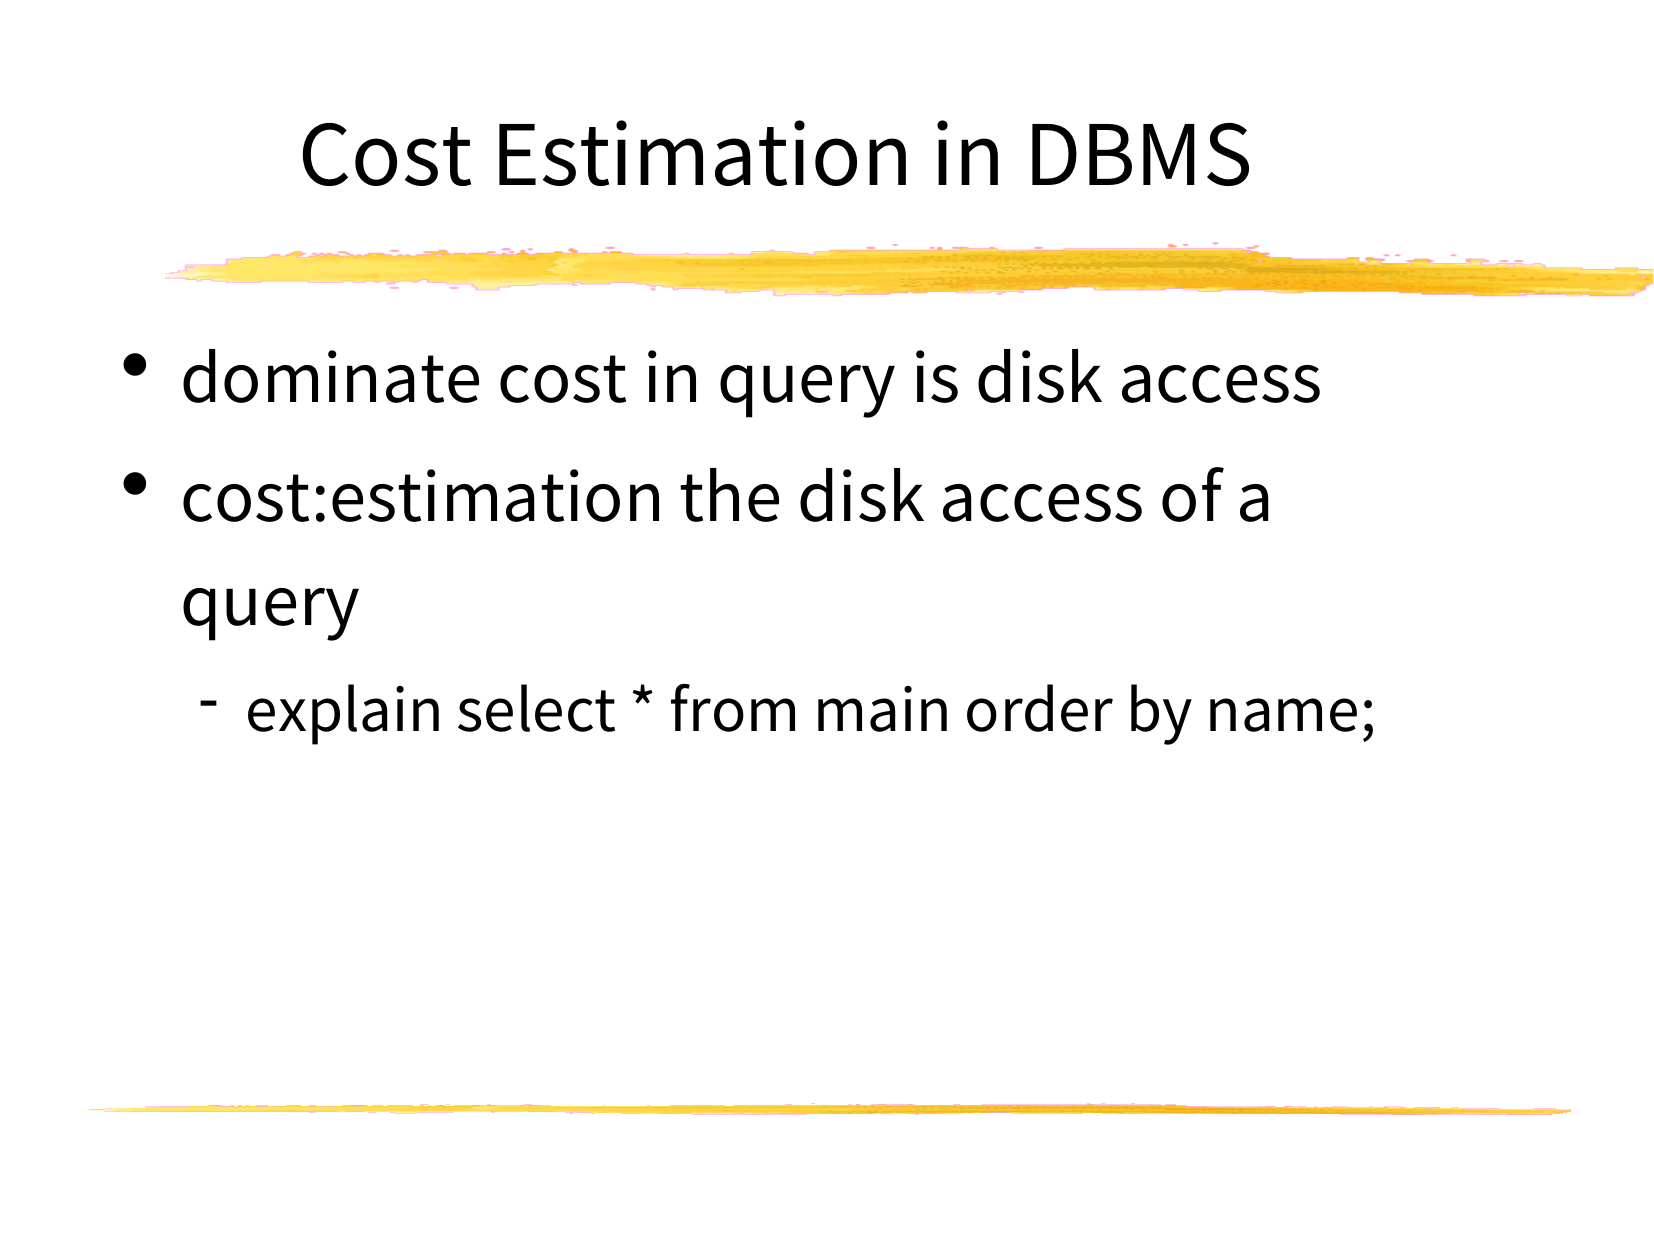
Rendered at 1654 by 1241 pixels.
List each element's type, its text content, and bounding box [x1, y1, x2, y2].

title Cost Estimation in DBMS [73, 39, 1479, 249]
picture [82, 1102, 1571, 1117]
picture [165, 237, 1654, 308]
list dominate cost in query is disk access cost:estimation the disk access of a query explain select * from main order by name; [124, 316, 1565, 1062]
